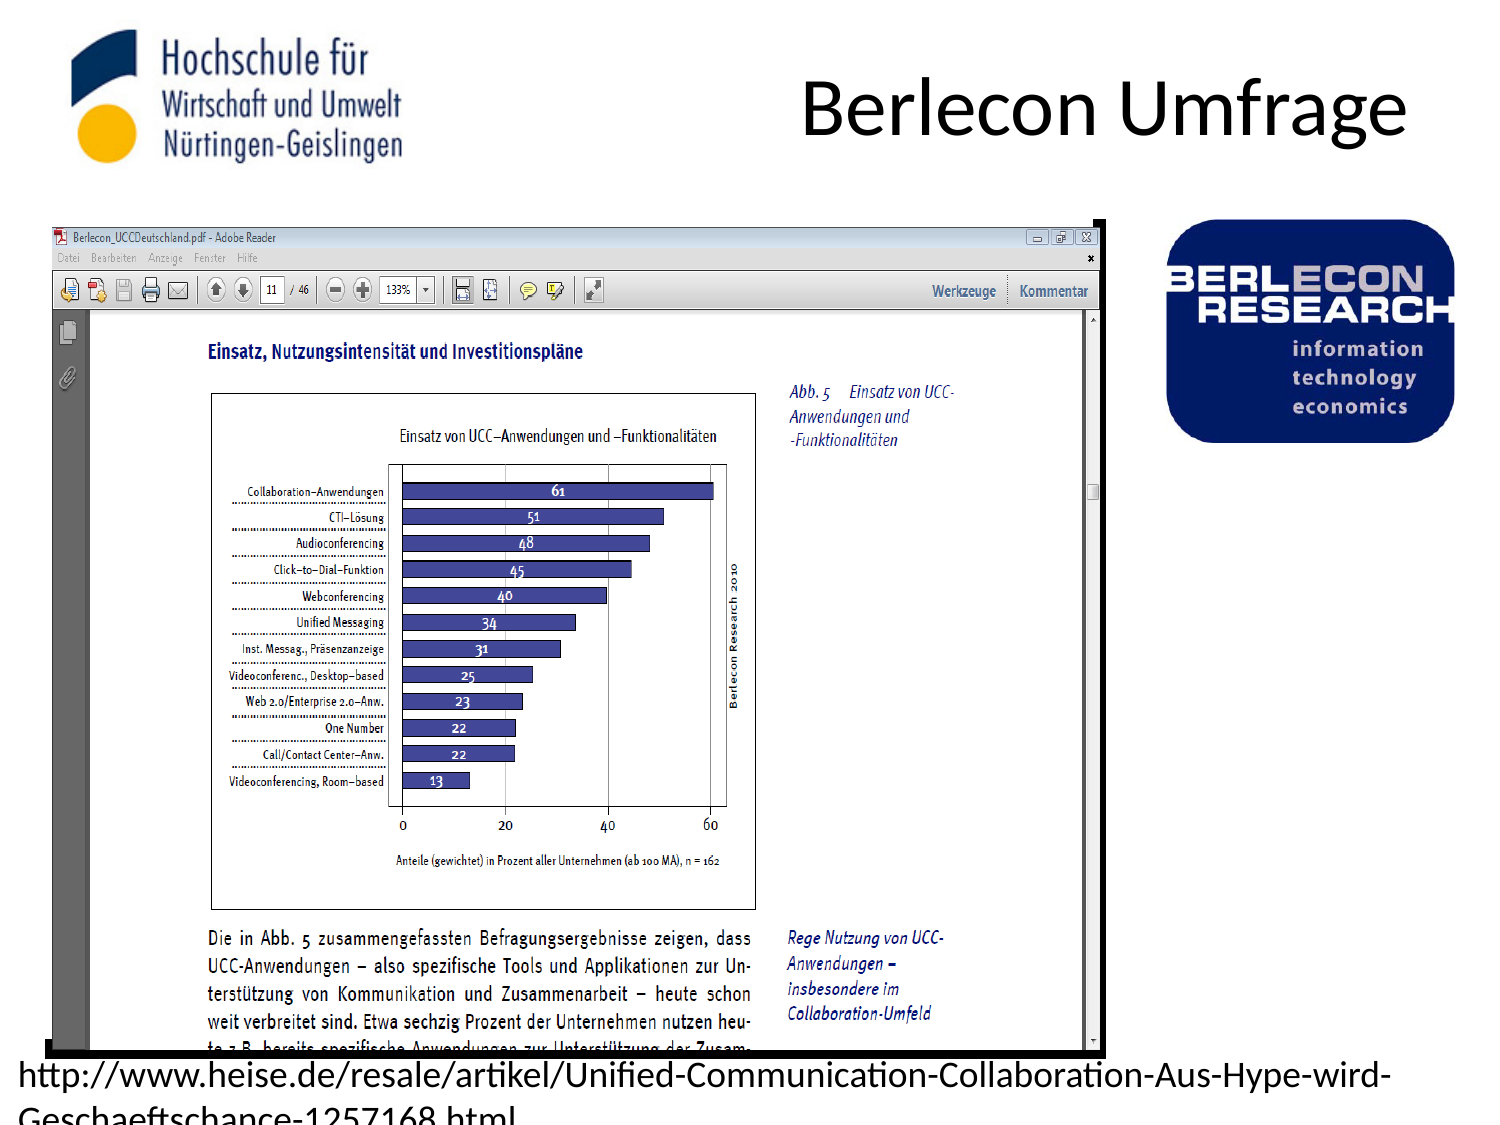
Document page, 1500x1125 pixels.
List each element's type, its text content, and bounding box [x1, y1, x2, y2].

title Berlecon Umfrage [75, 45, 1425, 233]
picture [45, 219, 1106, 1042]
footer http://www.heise.de/resale/artikel/Unified-Communication-Collaboration-Aus-Hype-wird-Geschaeftschance-1257168.html [3, 1042, 1500, 1103]
picture [1164, 219, 1455, 443]
picture [3, 19, 472, 176]
